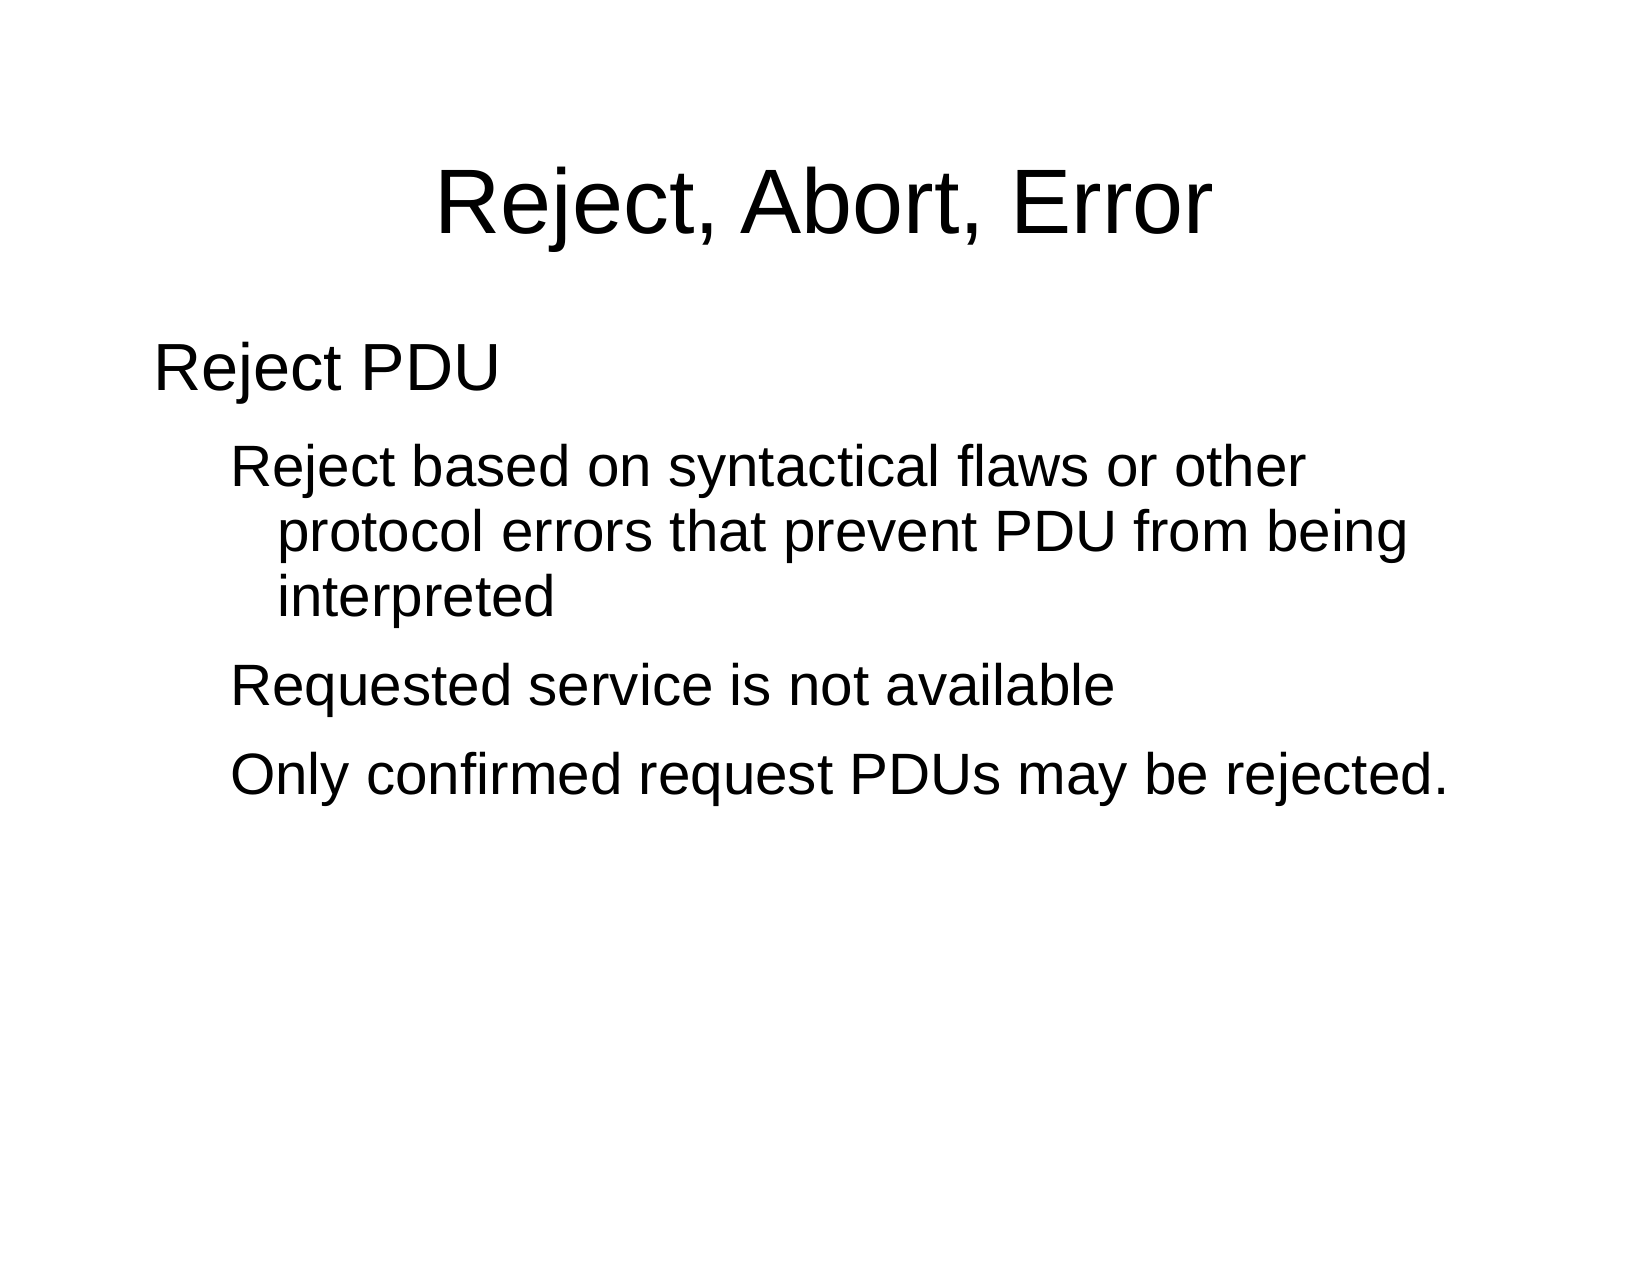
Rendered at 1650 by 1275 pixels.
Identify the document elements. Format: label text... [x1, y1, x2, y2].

title Reject, Abort, Error [135, 105, 1515, 299]
list Reject PDU Reject based on syntactical flaws or other protocol errors that prevent PDU from being interpreted Requested service is not available Only confirmed request PDUs may be rejected. [135, 329, 1515, 1079]
